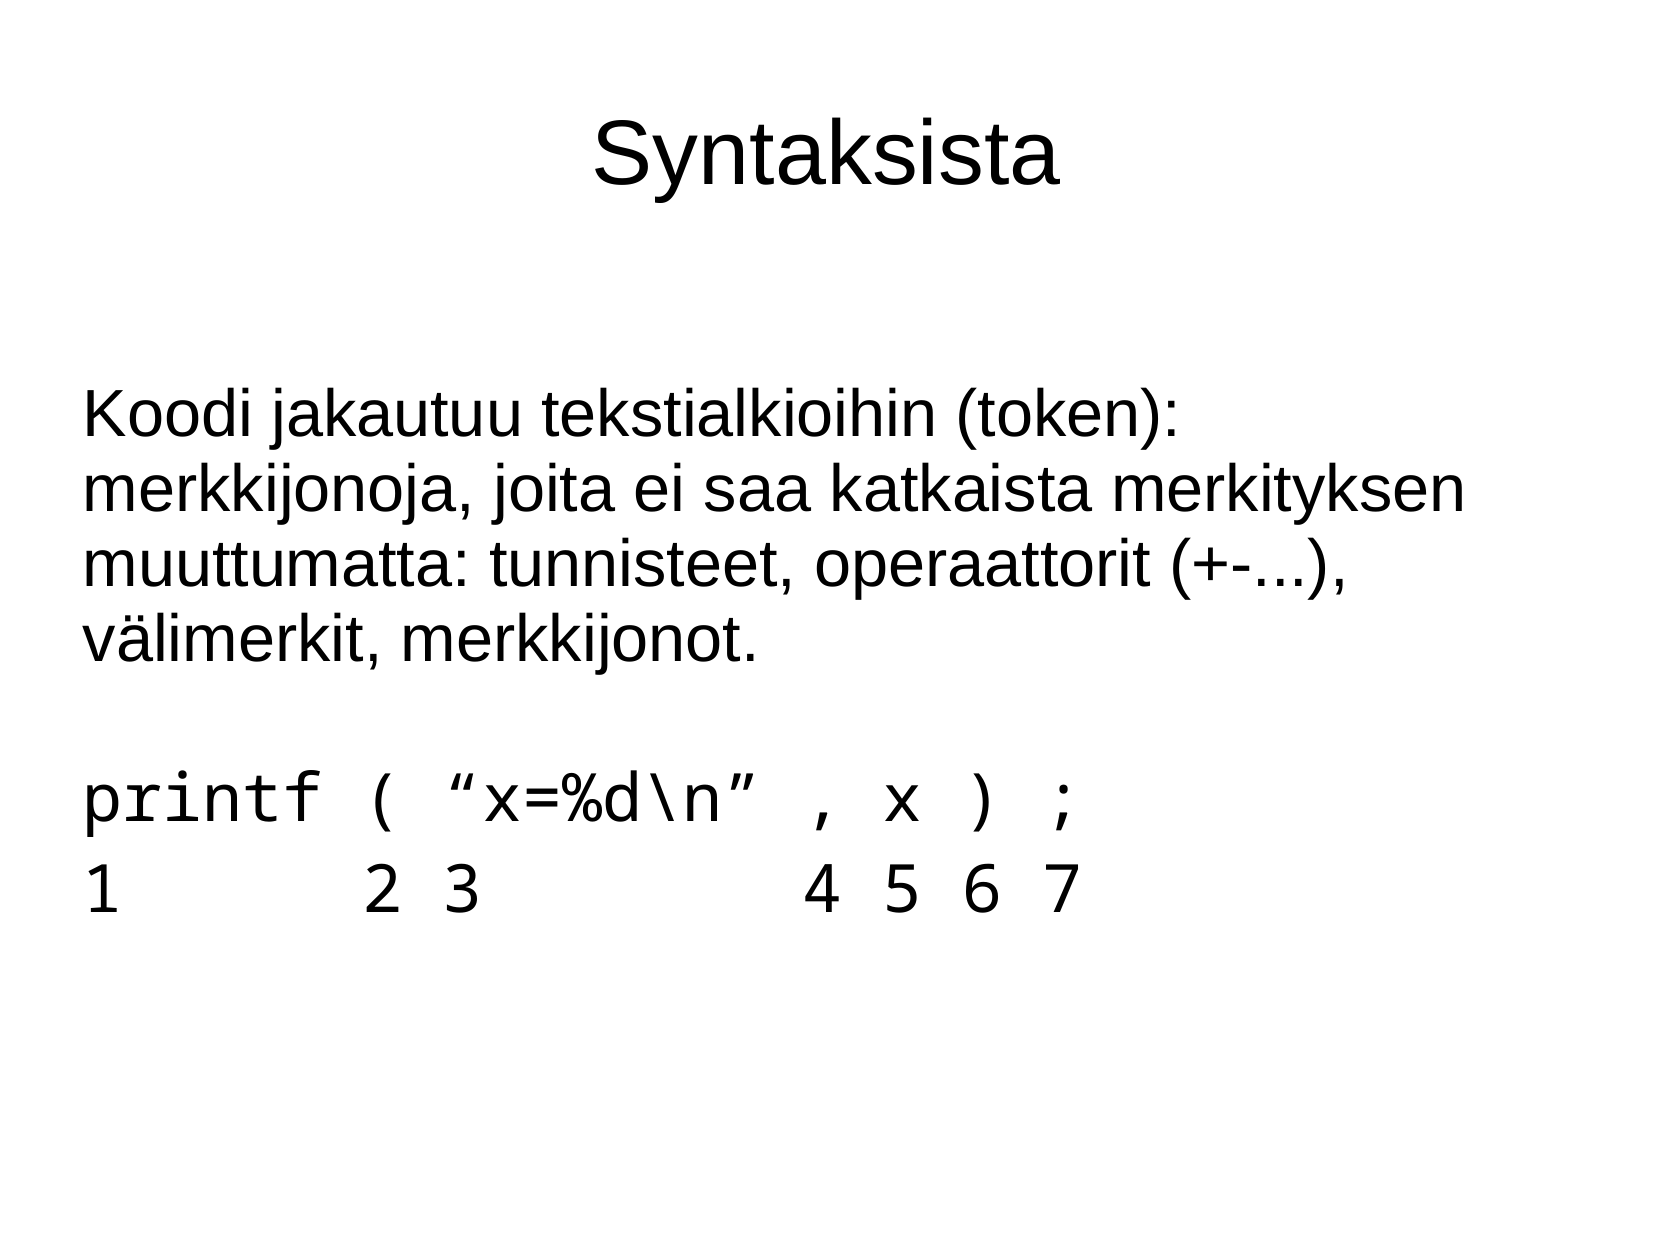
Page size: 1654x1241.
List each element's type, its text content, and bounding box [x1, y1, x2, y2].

subtitle Koodi jakautuu tekstialkioihin (token): merkkijonoja, joita ei saa katkaista merkityksen muuttumatta: tunnisteet, operaattorit (+-...), välimerkit, merkkijonot. printf ( “x=%d\n” , x ) ; 1 2 3 4 5 6 7 [82, 297, 1571, 1102]
title Syntaksista [82, 49, 1571, 257]
